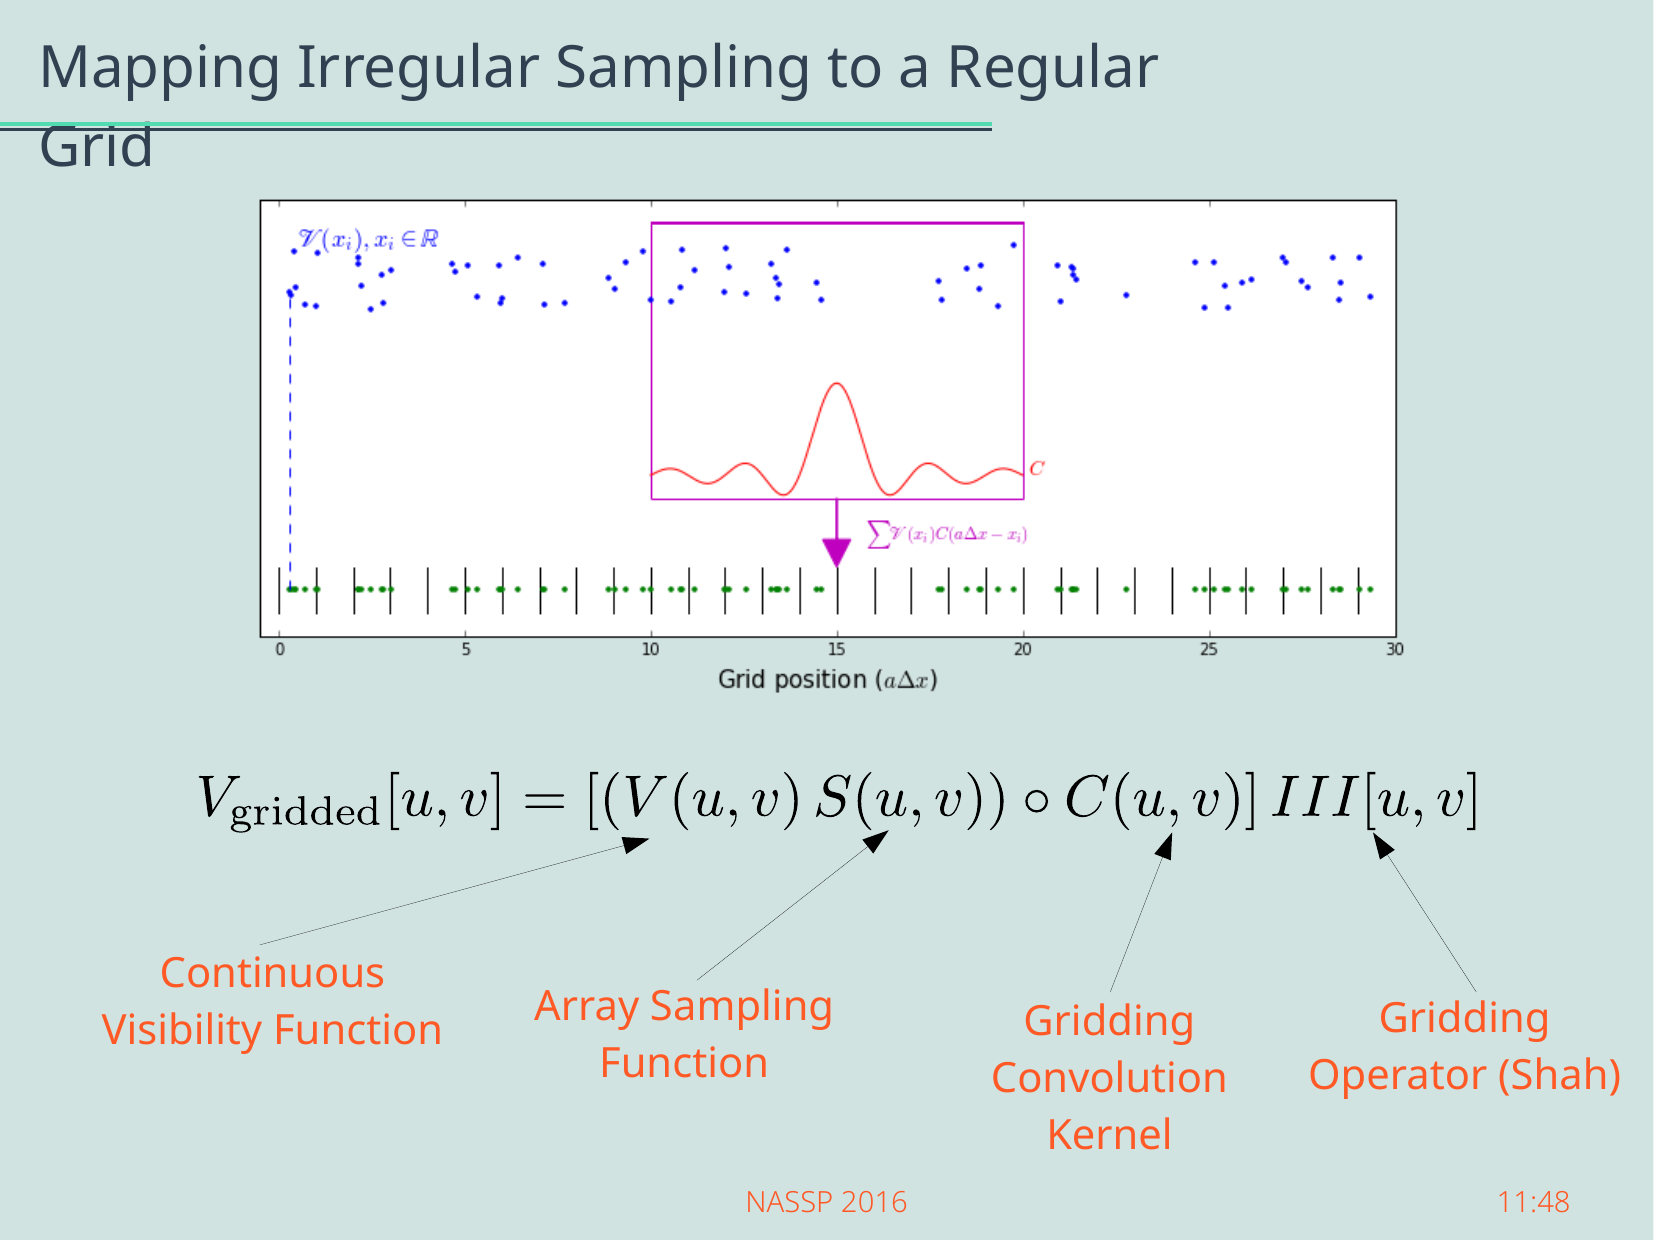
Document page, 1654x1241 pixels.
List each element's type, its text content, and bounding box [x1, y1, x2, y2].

text_box Gridding Operator (Shah) [1287, 980, 1642, 1096]
text_box Array Sampling Function [494, 968, 875, 1084]
text_box Continuous Visibility Function [82, 935, 463, 1052]
text_box Mapping Irregular Sampling to a Regular Grid [23, 17, 1264, 103]
text_box Gridding Convolution Kernel [919, 983, 1300, 1099]
text_box [195, 771, 1483, 833]
picture [249, 189, 1416, 707]
